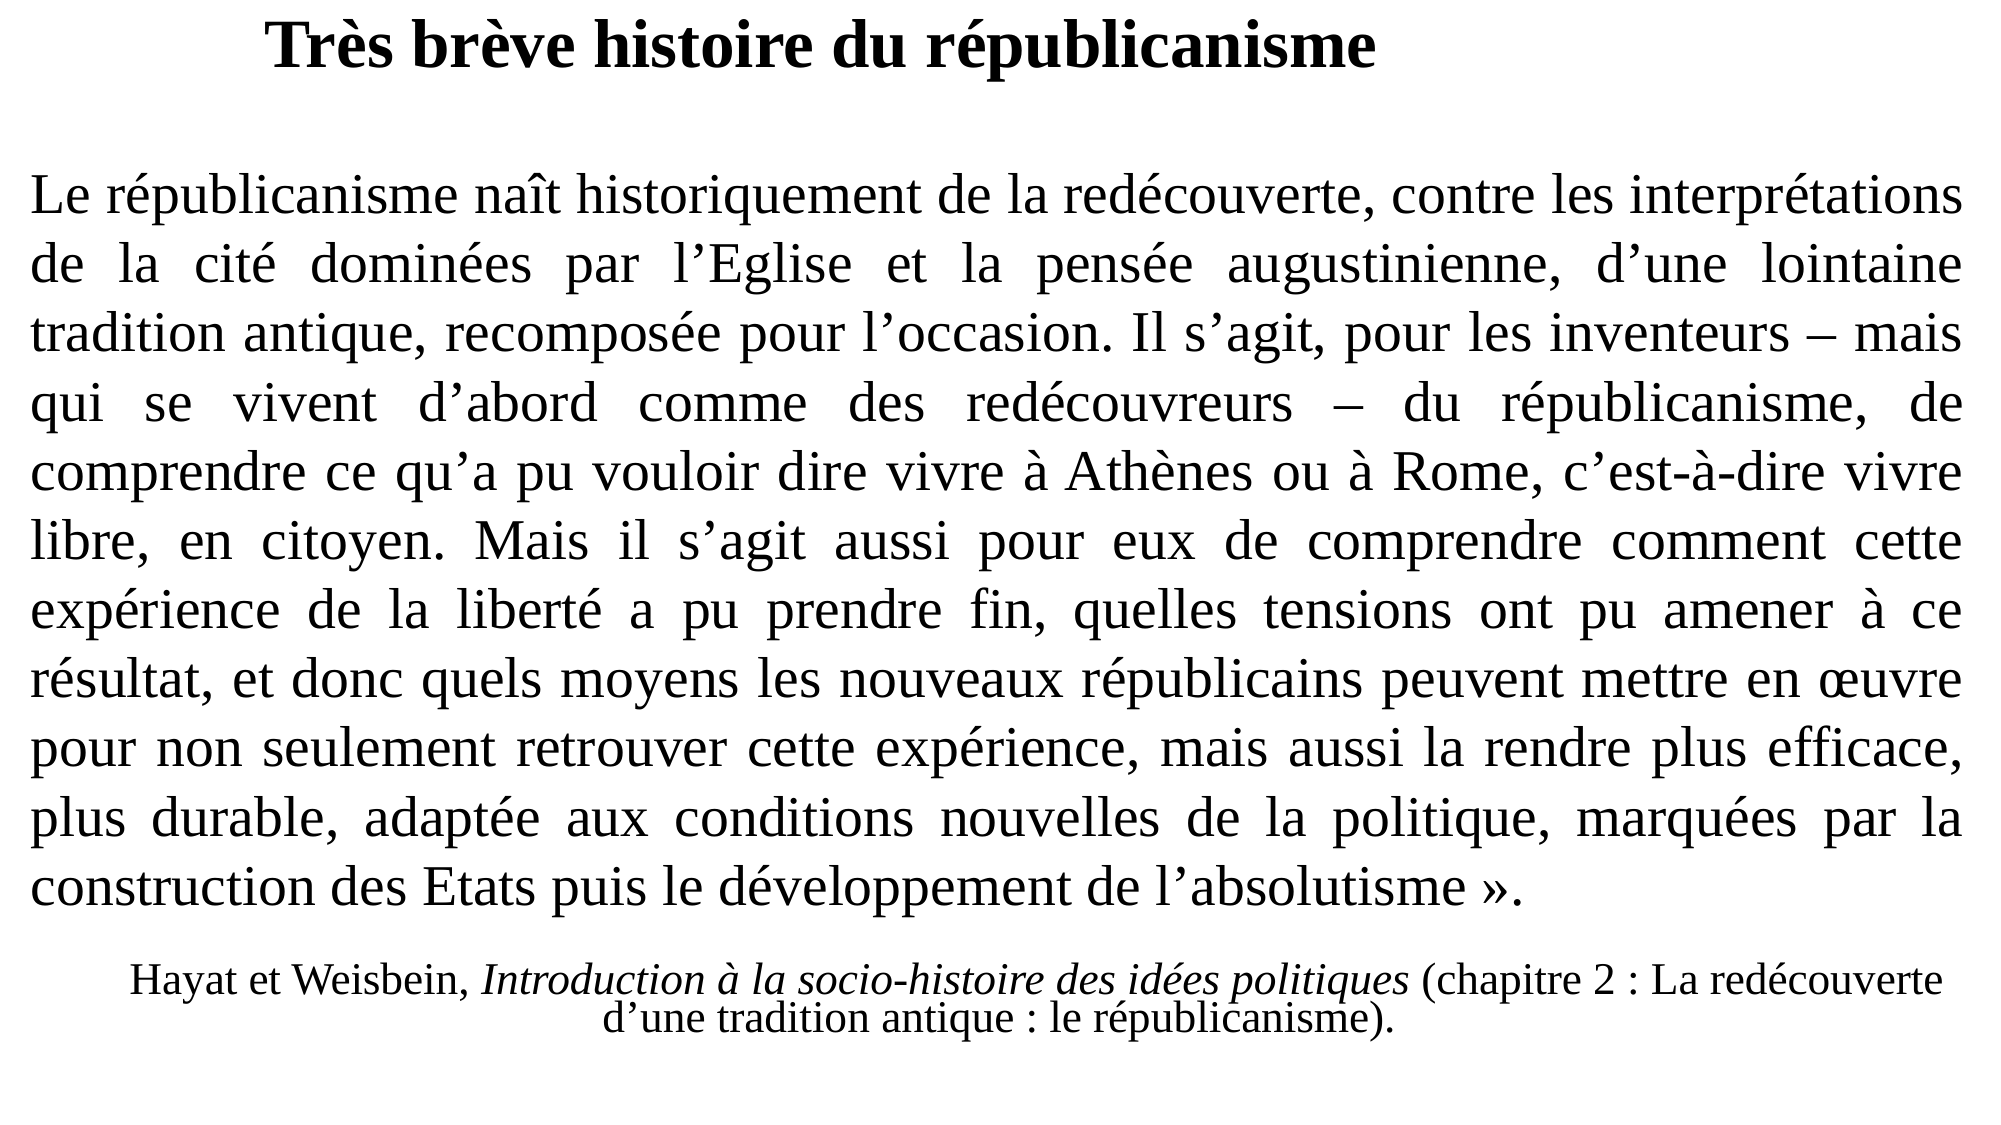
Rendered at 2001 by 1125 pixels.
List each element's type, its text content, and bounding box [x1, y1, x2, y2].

list Le républicanisme naît historiquement de la redécouverte, contre les interprétations de la cité dominées par l’Eglise et la pensée augustinienne, d’une lointaine tradition antique, recomposée pour l’occasion. Il s’agit, pour les inventeurs – mais qui se vivent d’abord comme des redécouvreurs – du républicanisme, de comprendre ce qu’a pu vouloir dire vivre à Athènes ou à Rome, c’est-à-dire vivre libre, en citoyen. Mais il s’agit aussi pour eux de comprendre comment cette expérience de la liberté a pu prendre fin, quelles tensions ont pu amener à ce résultat, et donc quels moyens les nouveaux républicains peuvent mettre en œuvre pour non seulement retrouver cette expérience, mais aussi la rendre plus efficace, plus durable, adaptée aux conditions nouvelles de la politique, marquées par la construction des Etats puis le développement de l’absolutisme ». Hayat et Weisbein, Introduction à la socio-histoire des idées politiques (chapitre 2 : La redécouverte d’une tradition antique : le républicanisme). [15, 148, 1983, 1125]
title Très brève histoire du républicanisme [249, 0, 1750, 91]
